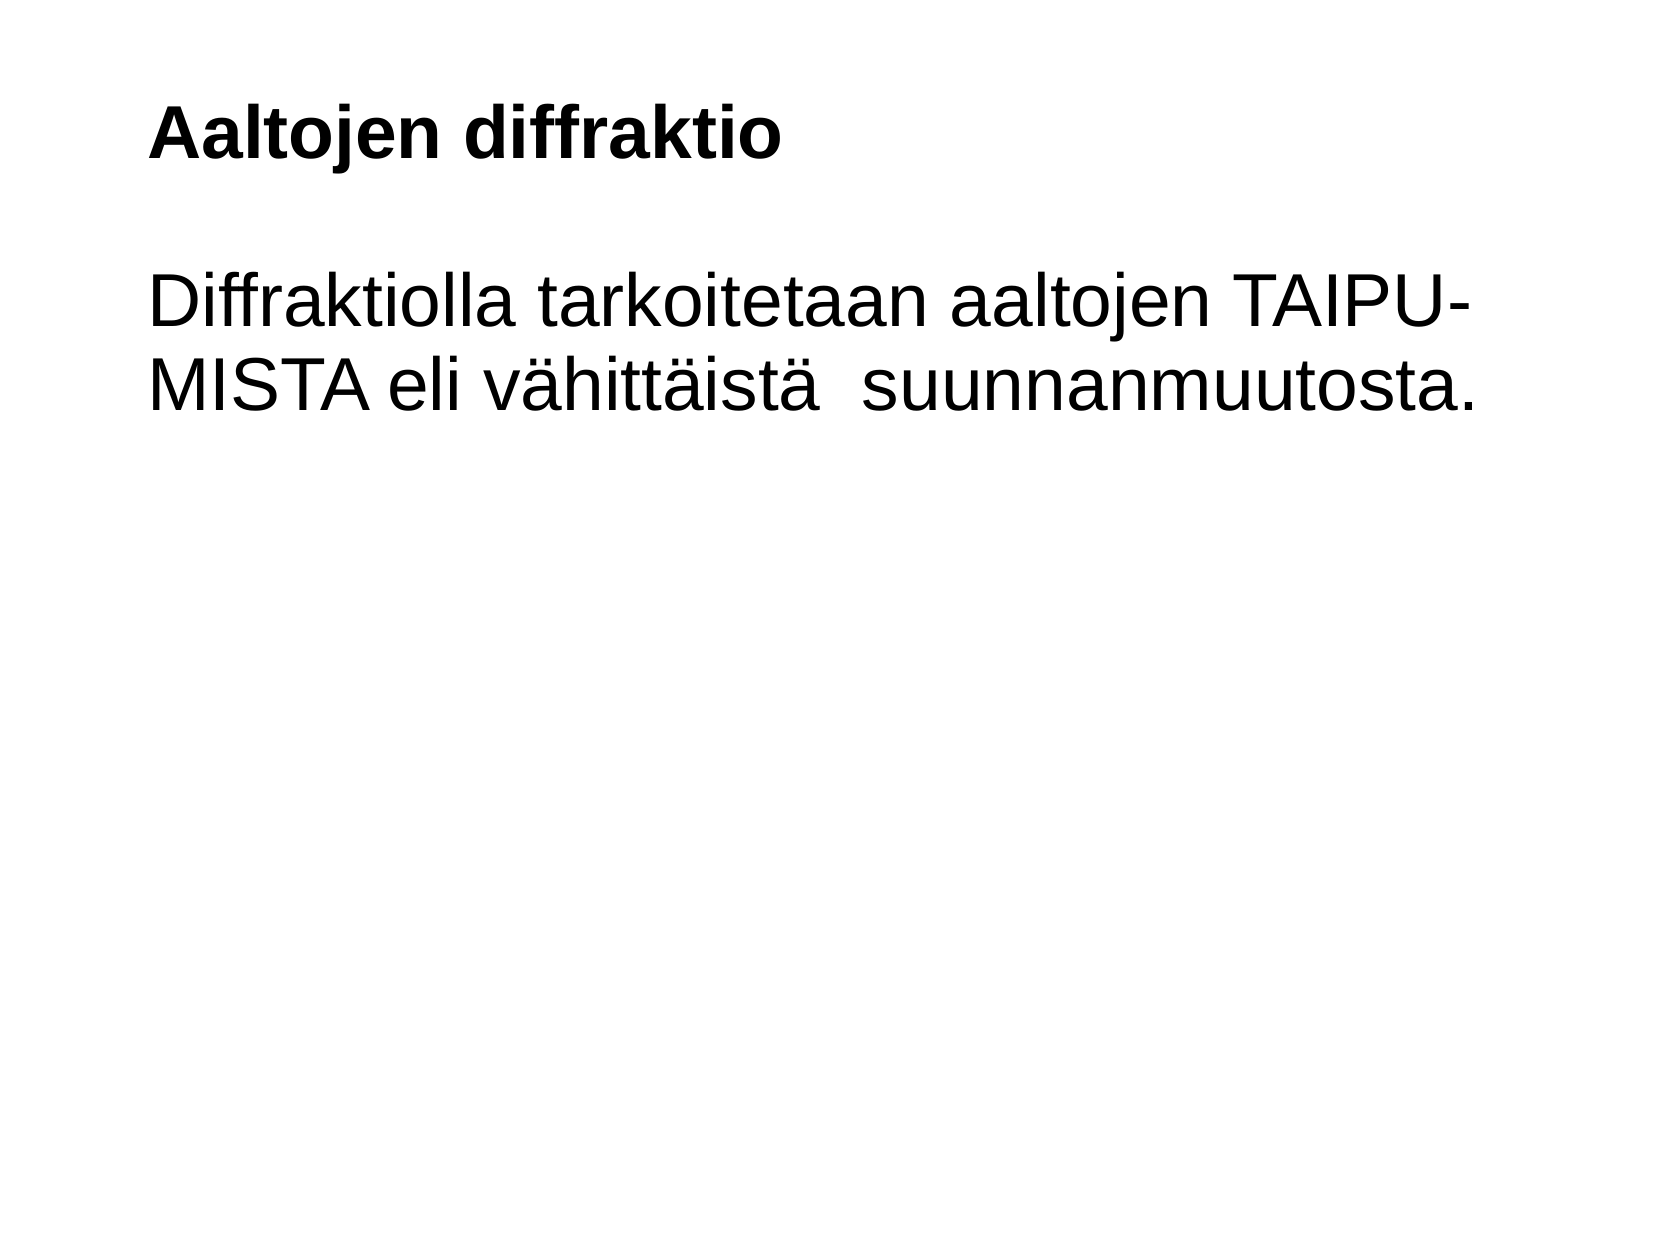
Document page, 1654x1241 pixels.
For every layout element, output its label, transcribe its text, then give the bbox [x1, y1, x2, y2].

text_box Aaltojen diffraktio Diffraktiolla tarkoitetaan aaltojen TAIPU-MISTA eli vähittäistä suunnanmuutosta. [132, 82, 1583, 518]
